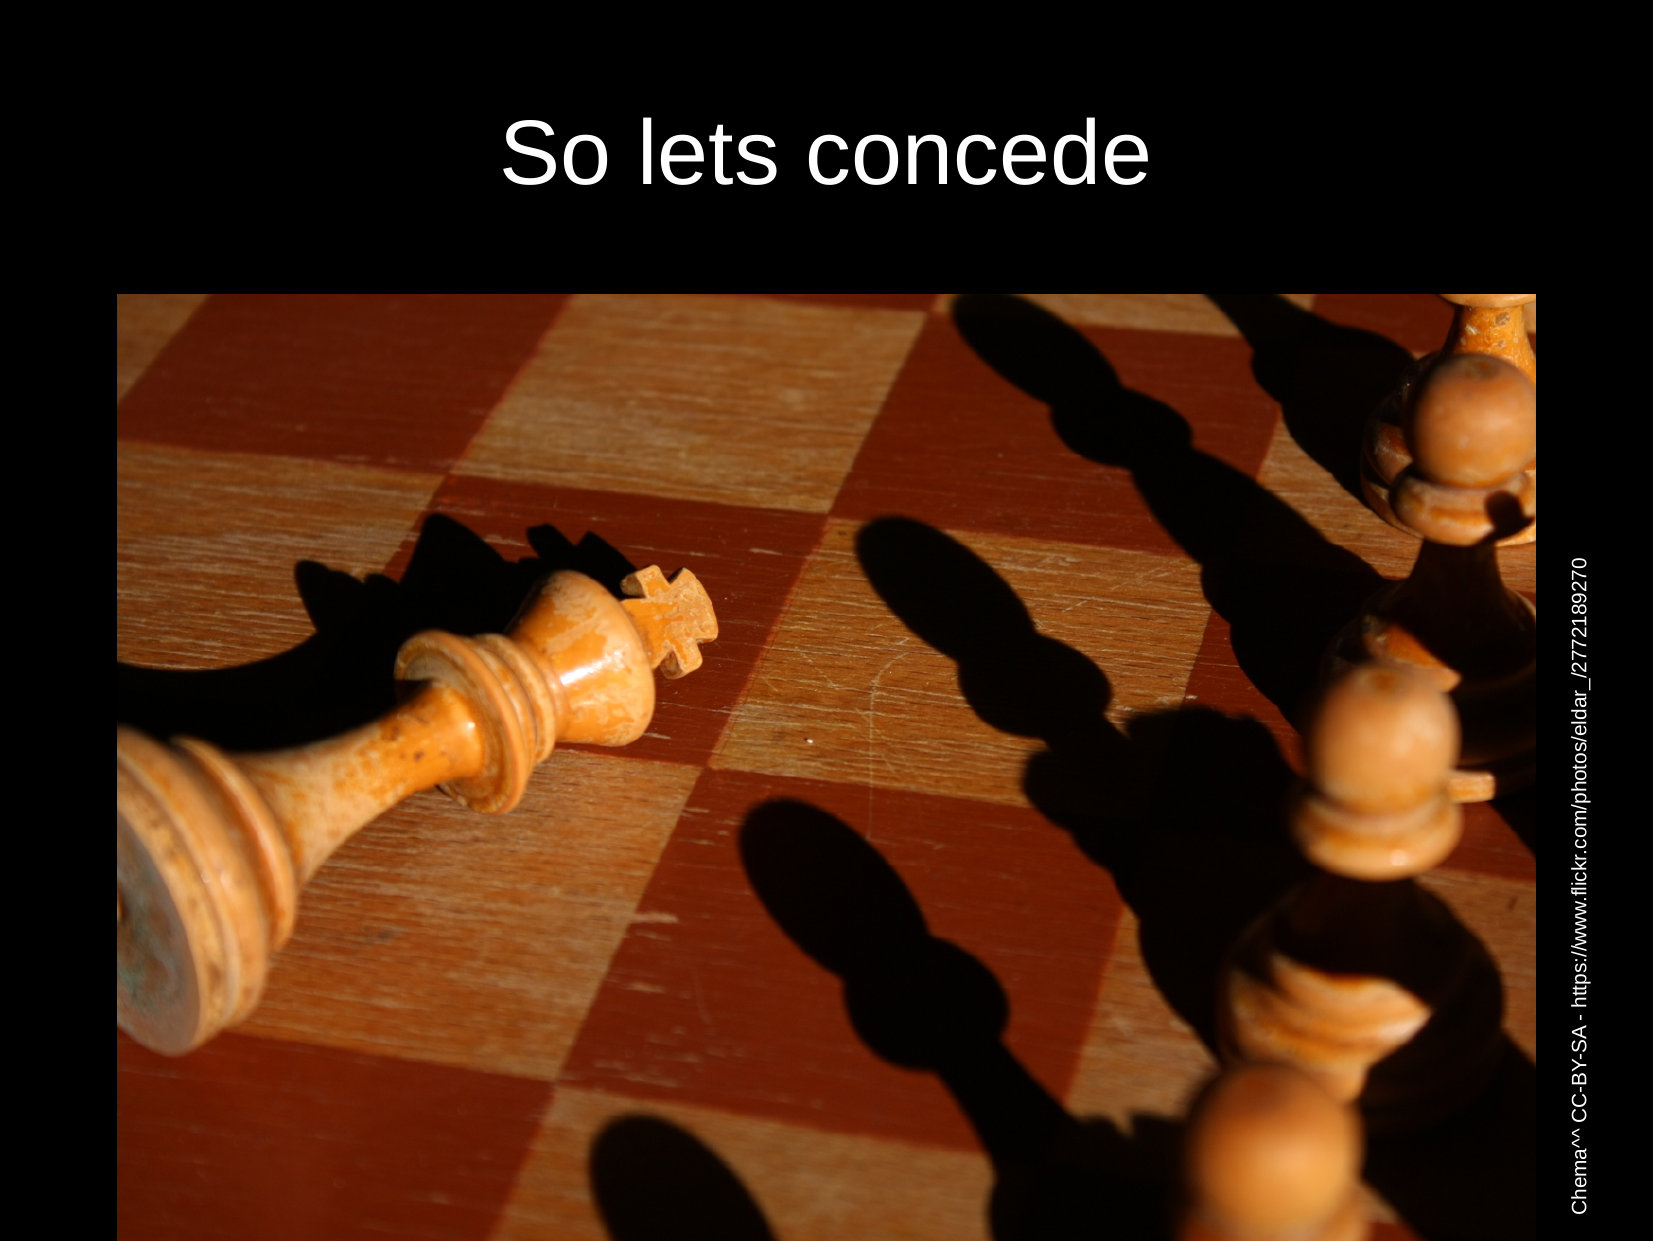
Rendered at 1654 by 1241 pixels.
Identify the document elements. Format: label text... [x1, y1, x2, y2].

text_box Chema^^ CC-BY-SA - https://www.flickr.com/photos/eldar_/2772189270 [1560, 543, 1599, 1231]
picture [117, 294, 1536, 1241]
title So lets concede [82, 49, 1571, 257]
